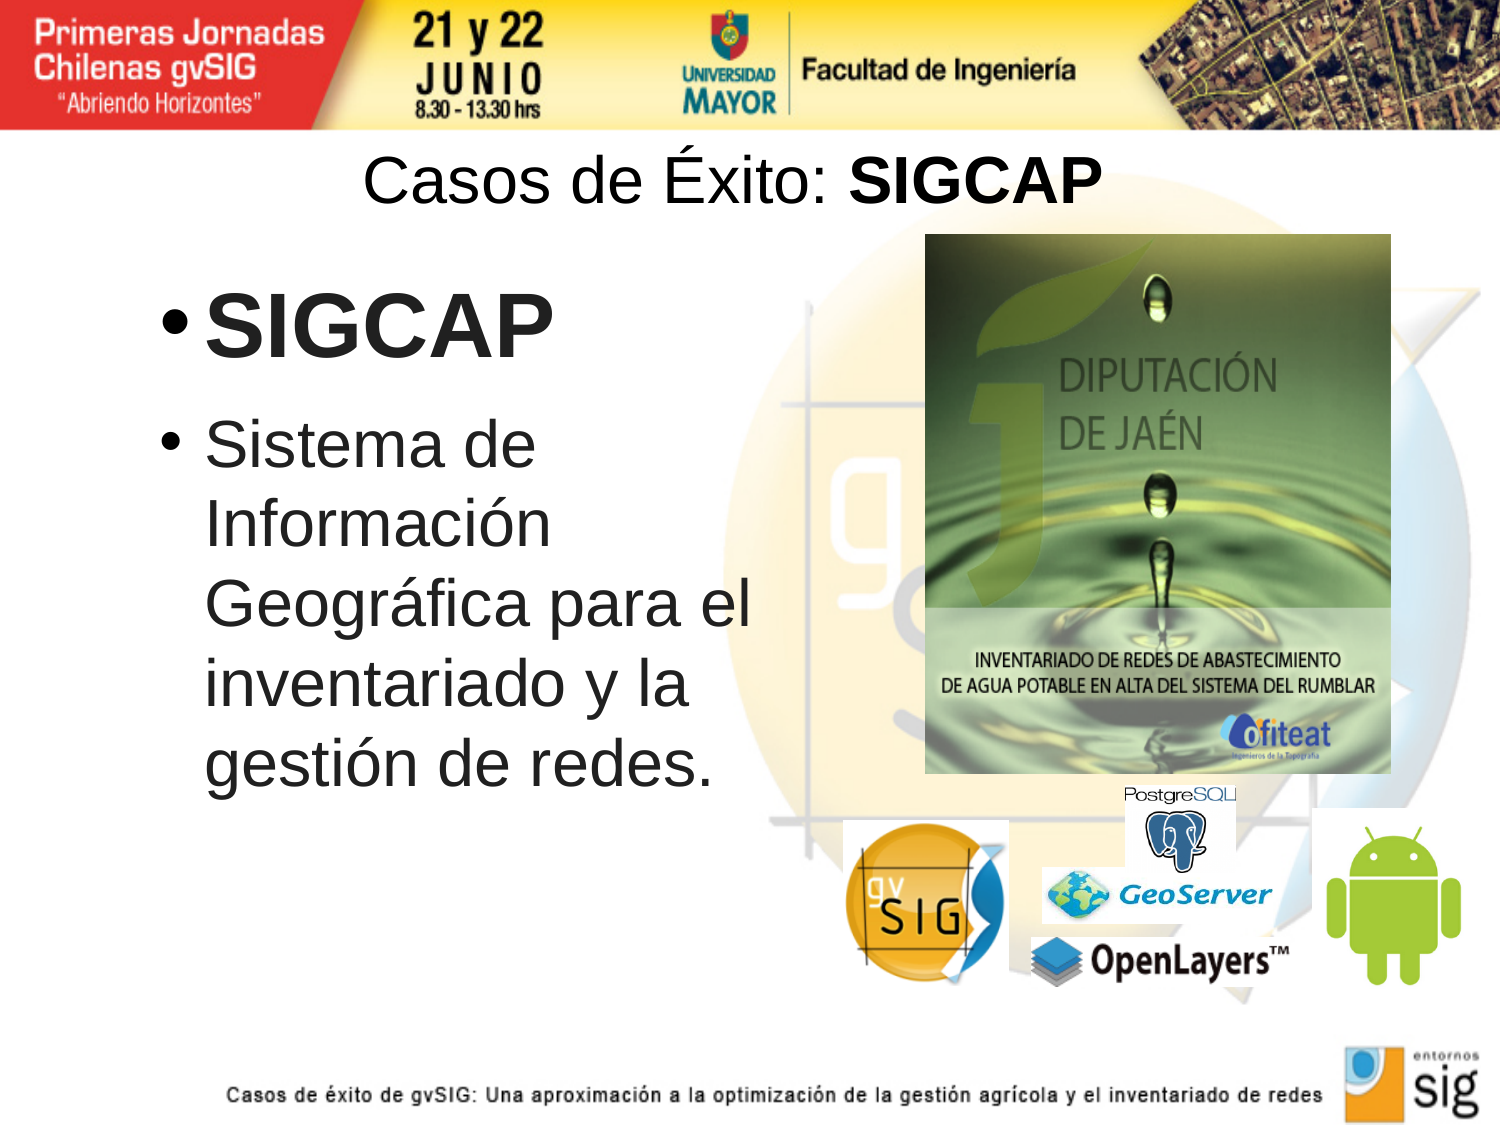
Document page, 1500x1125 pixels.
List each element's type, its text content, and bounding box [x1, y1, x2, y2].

text_box SIGCAP Sistema de Información Geográfica para el inventariado y la gestión de redes. [58, 257, 856, 1100]
list [70, 222, 1425, 898]
title Casos de Éxito: SIGCAP [58, 93, 1409, 257]
picture [0, 0, 1500, 1125]
